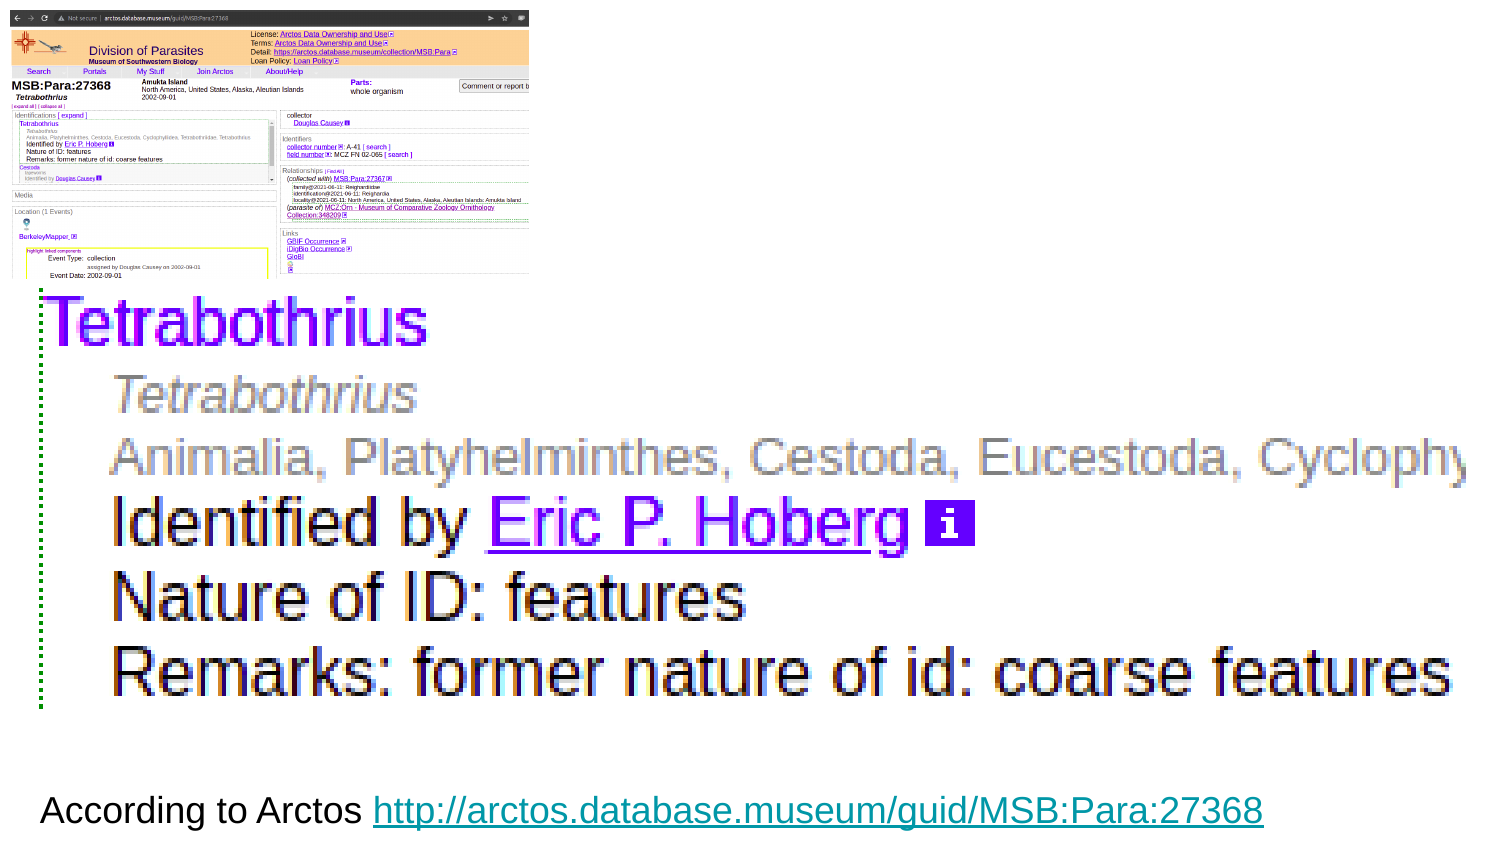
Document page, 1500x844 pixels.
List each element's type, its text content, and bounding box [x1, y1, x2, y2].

picture [10, 10, 529, 279]
picture [35, 288, 1466, 709]
text_box According to Arctos http://arctos.database.museum/guid/MSB:Para:27368 [24, 770, 1399, 824]
